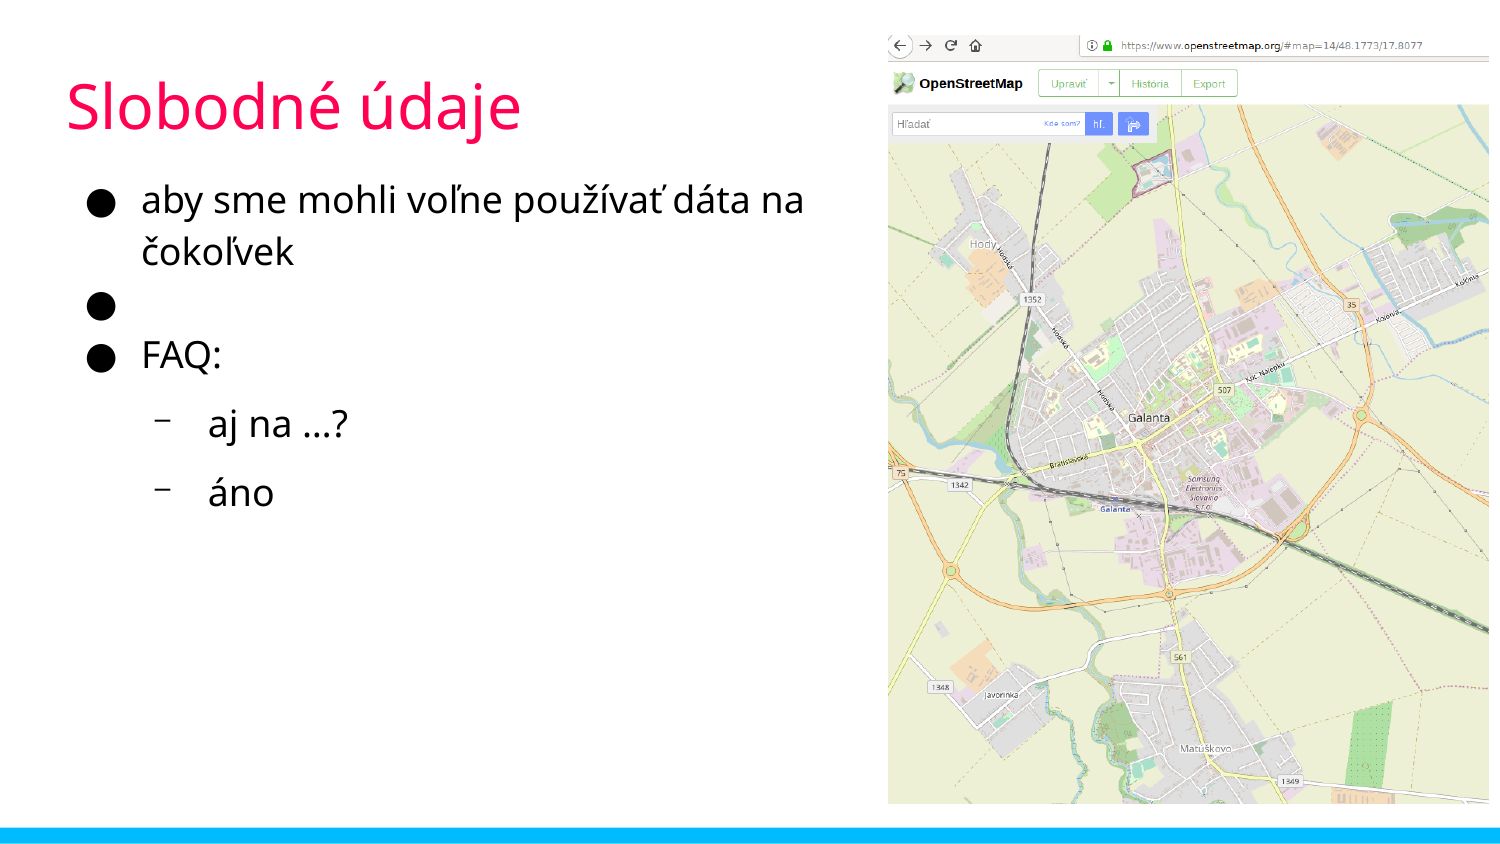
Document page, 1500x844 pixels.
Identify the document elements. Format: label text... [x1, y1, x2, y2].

list aby sme mohli voľne používať dáta na čokoľvek FAQ: aj na …? áno [51, 154, 888, 705]
picture [888, 35, 1489, 804]
title Slobodné údaje [51, 51, 827, 154]
